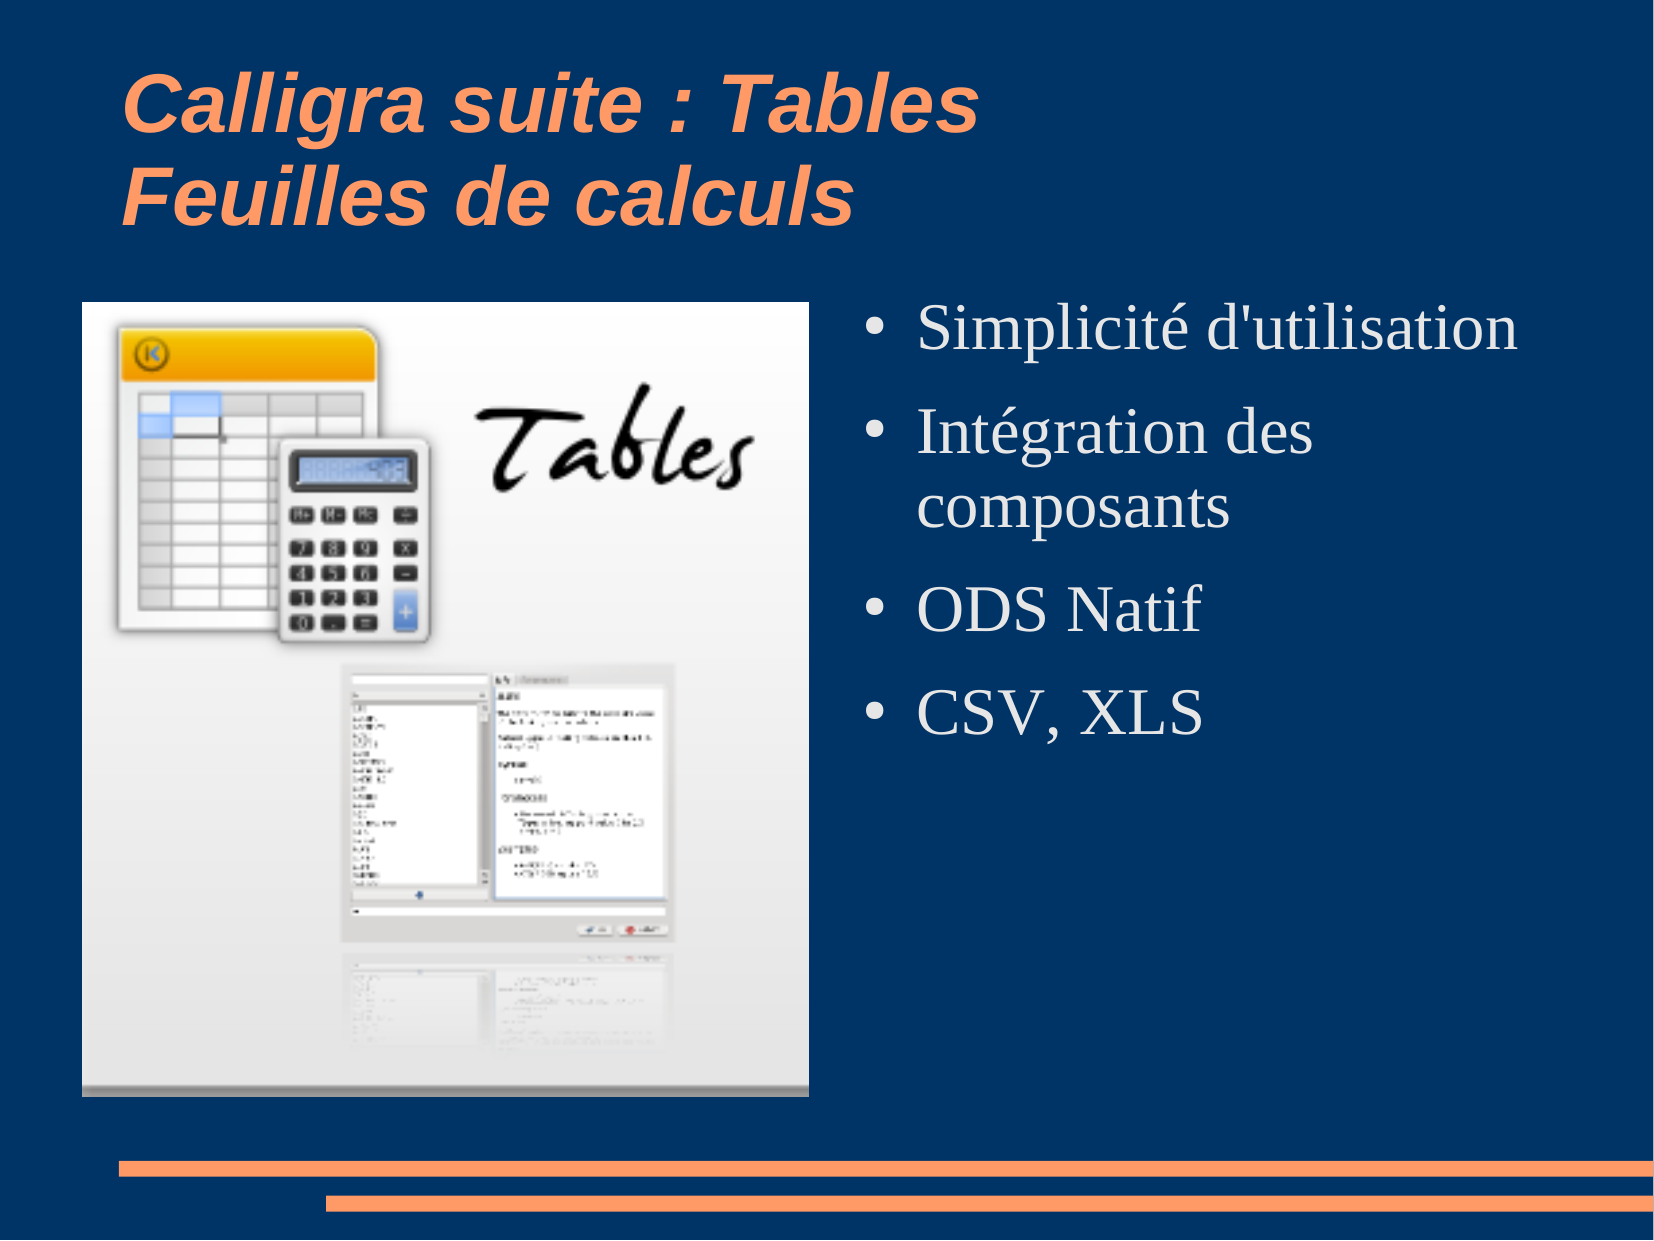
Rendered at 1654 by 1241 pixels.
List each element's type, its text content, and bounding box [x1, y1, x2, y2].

title Calligra suite : Tables Feuilles de calculs [121, 46, 1534, 254]
picture [82, 302, 809, 1097]
list Simplicité d'utilisation Intégration des composants ODS Natif CSV, XLS [845, 290, 1572, 1109]
